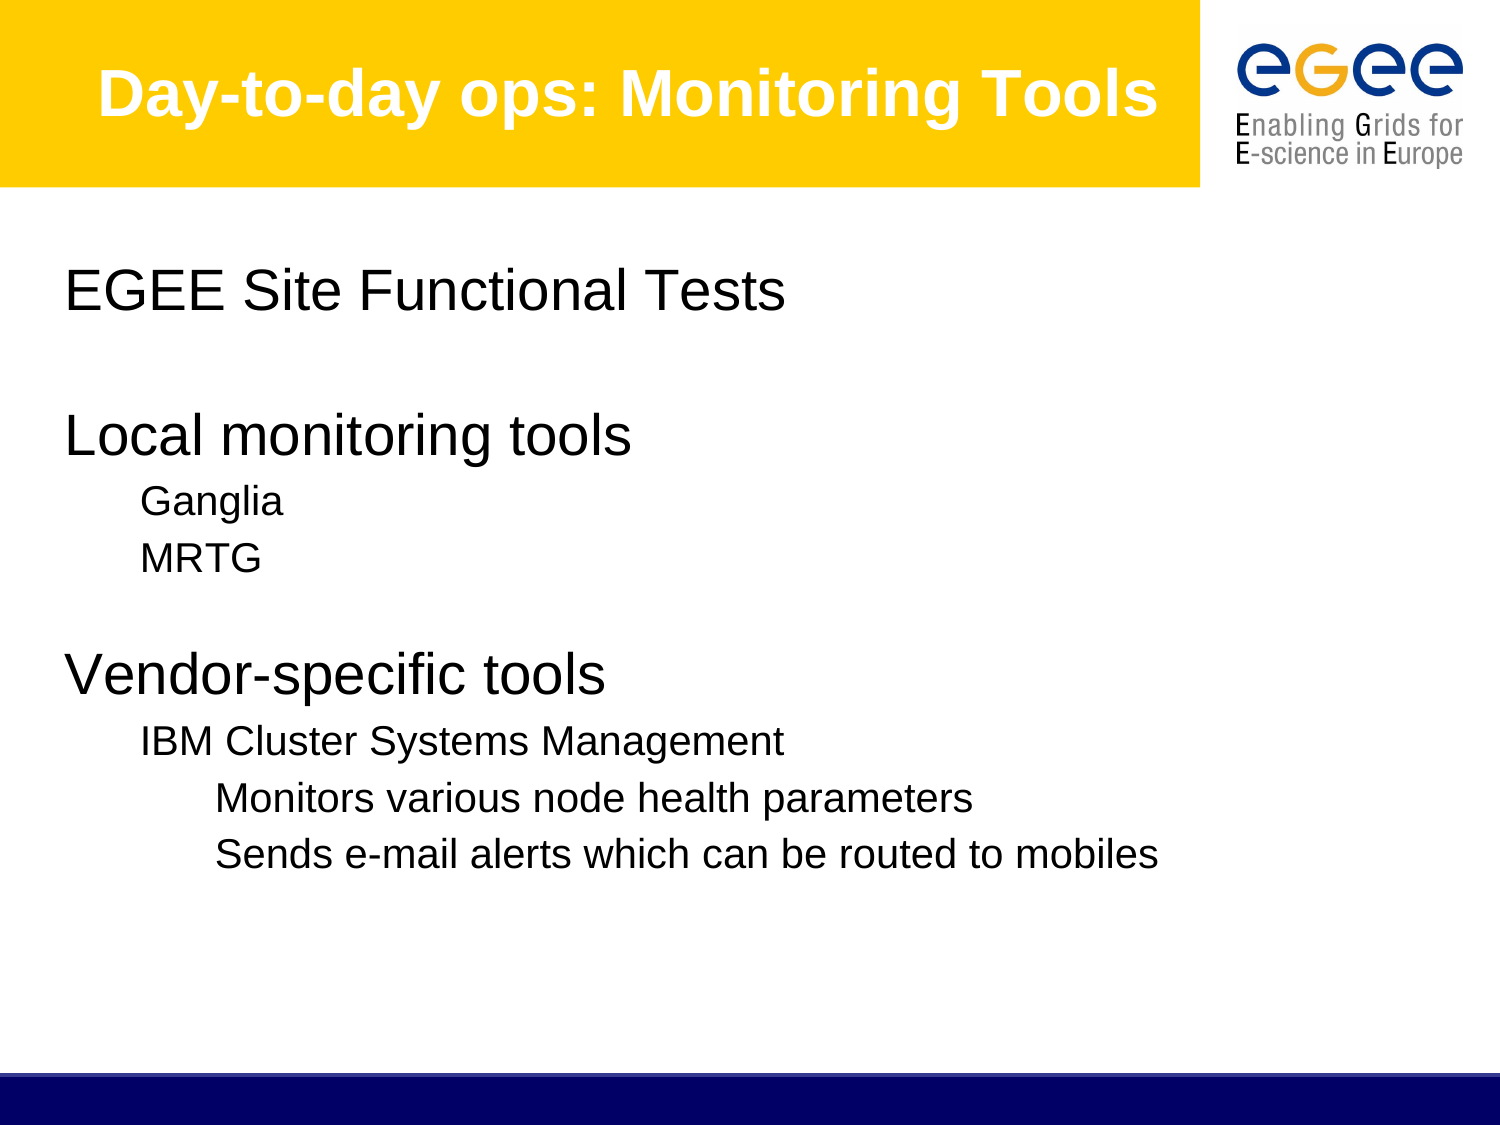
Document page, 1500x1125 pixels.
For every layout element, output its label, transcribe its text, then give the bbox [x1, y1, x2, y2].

title Day-to-day ops: Monitoring Tools [12, 37, 1175, 150]
list EGEE Site Functional Tests Local monitoring tools Ganglia MRTG Vendor-specific tools IBM Cluster Systems Management Monitors various node health parameters Sends e-mail alerts which can be routed to mobiles [50, 249, 1463, 1013]
picture [1237, 24, 1463, 169]
